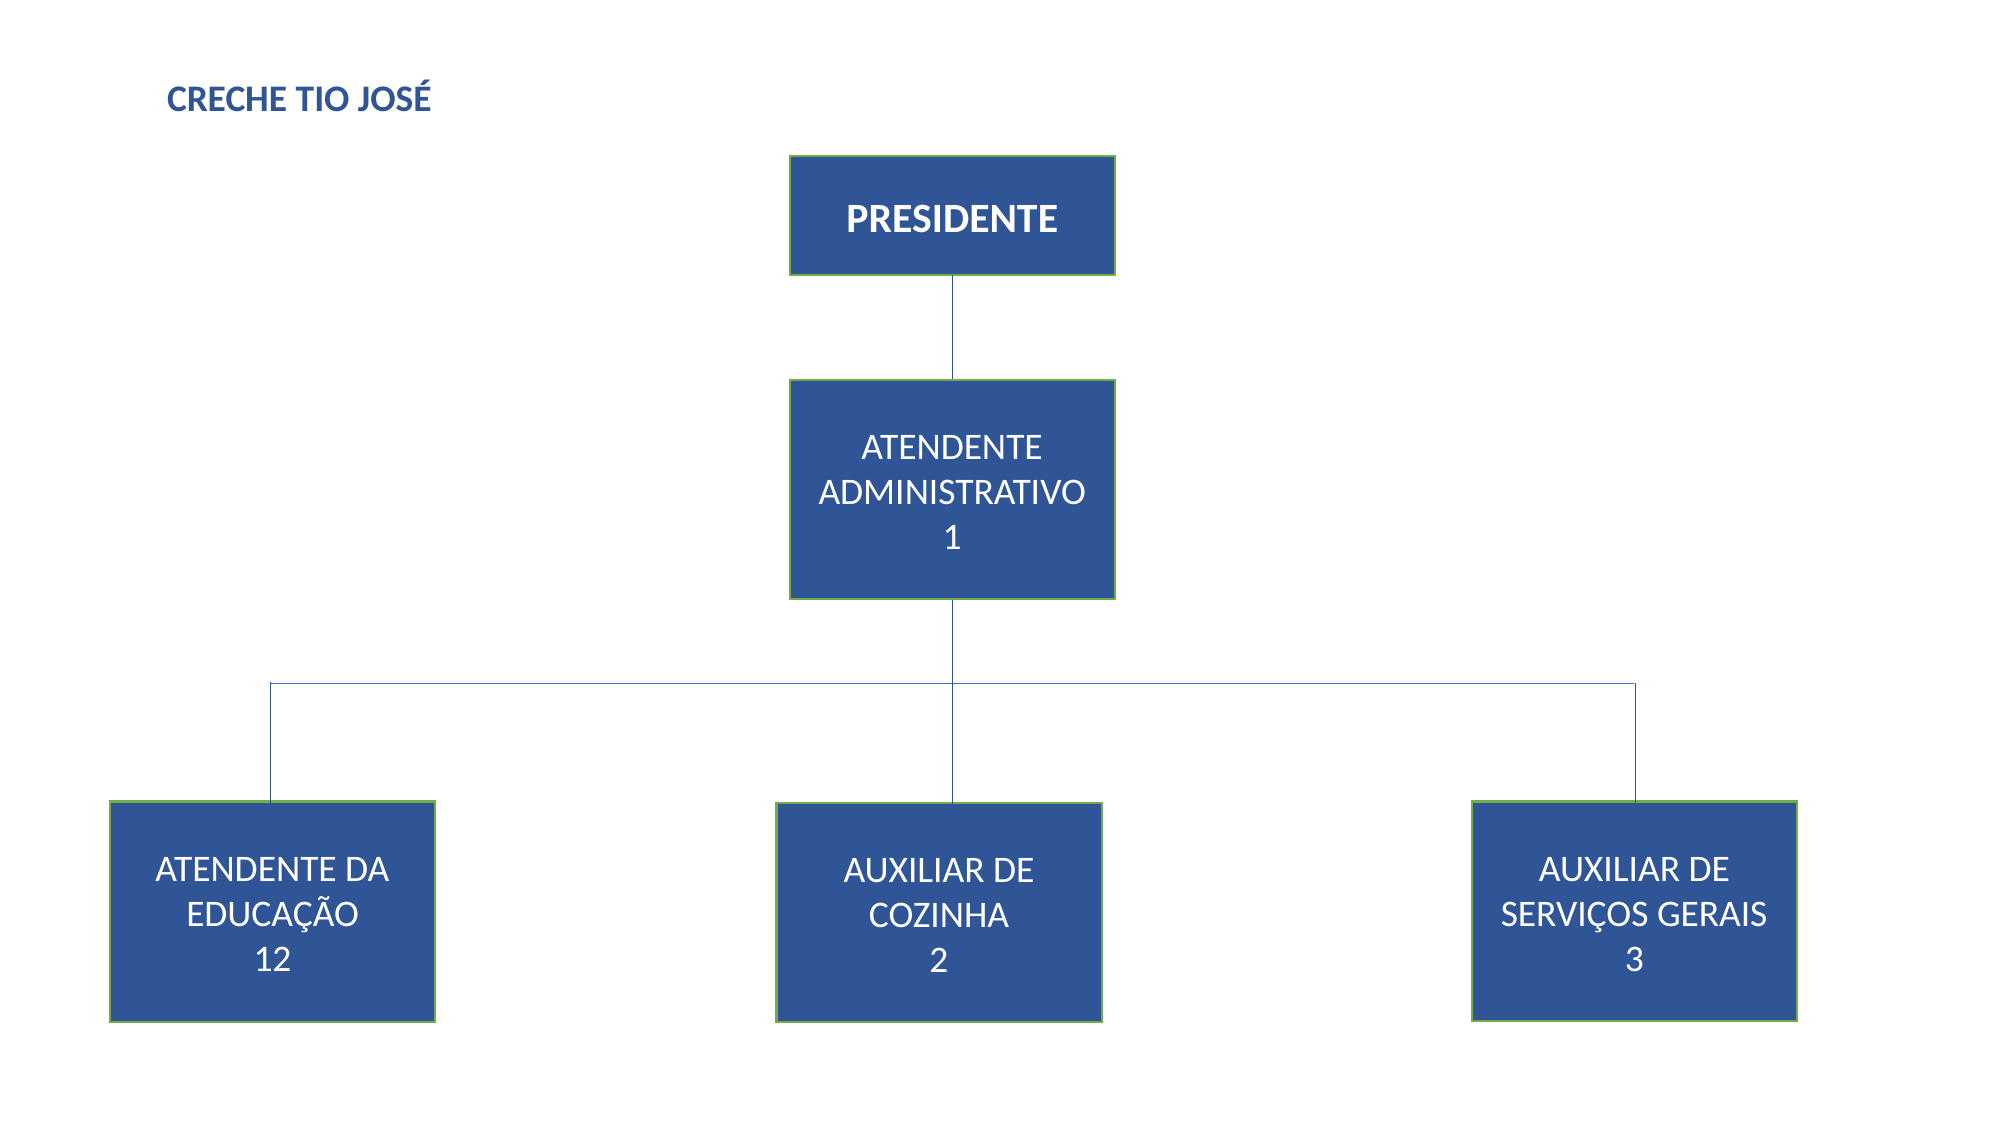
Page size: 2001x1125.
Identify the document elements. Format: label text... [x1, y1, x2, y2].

text_box ATENDENTE ADMINISTRATIVO 1 [790, 380, 1115, 599]
text_box AUXILIAR DE COZINHA 2 [777, 803, 1102, 1022]
text_box AUXILIAR DE SERVIÇOS GERAIS 3 [1472, 801, 1797, 1021]
text_box CRECHE TIO JOSÉ [101, 66, 497, 127]
text_box PRESIDENTE [790, 156, 1115, 275]
text_box ATENDENTE DA EDUCAÇÃO 12 [110, 801, 435, 1022]
